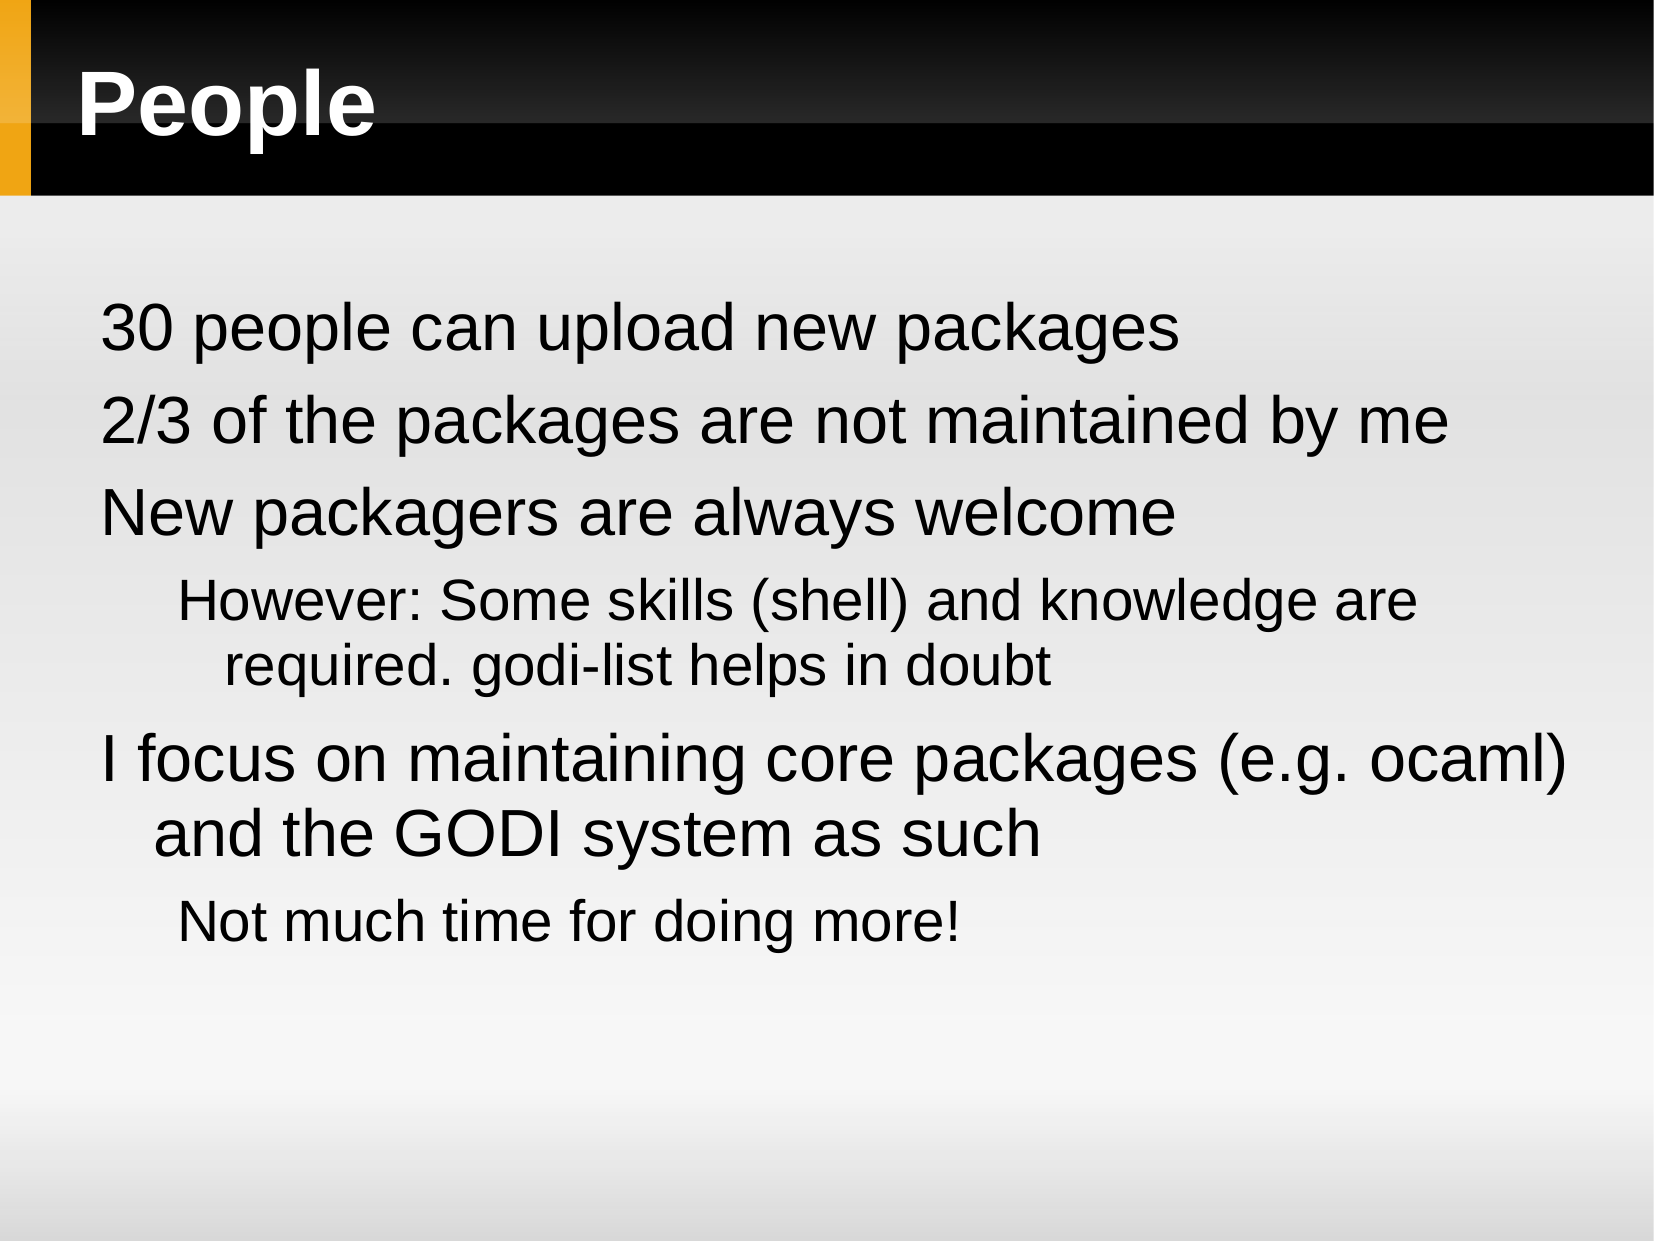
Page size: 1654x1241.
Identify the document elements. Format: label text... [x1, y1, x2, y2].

title People [76, 7, 1565, 200]
list 30 people can upload new packages 2/3 of the packages are not maintained by me New packagers are always welcome However: Some skills (shell) and knowledge are required. godi-list helps in doubt I focus on maintaining core packages (e.g. ocaml) and the GODI system as such Not much time for doing more! [82, 290, 1571, 1094]
picture [0, 0, 1654, 1241]
